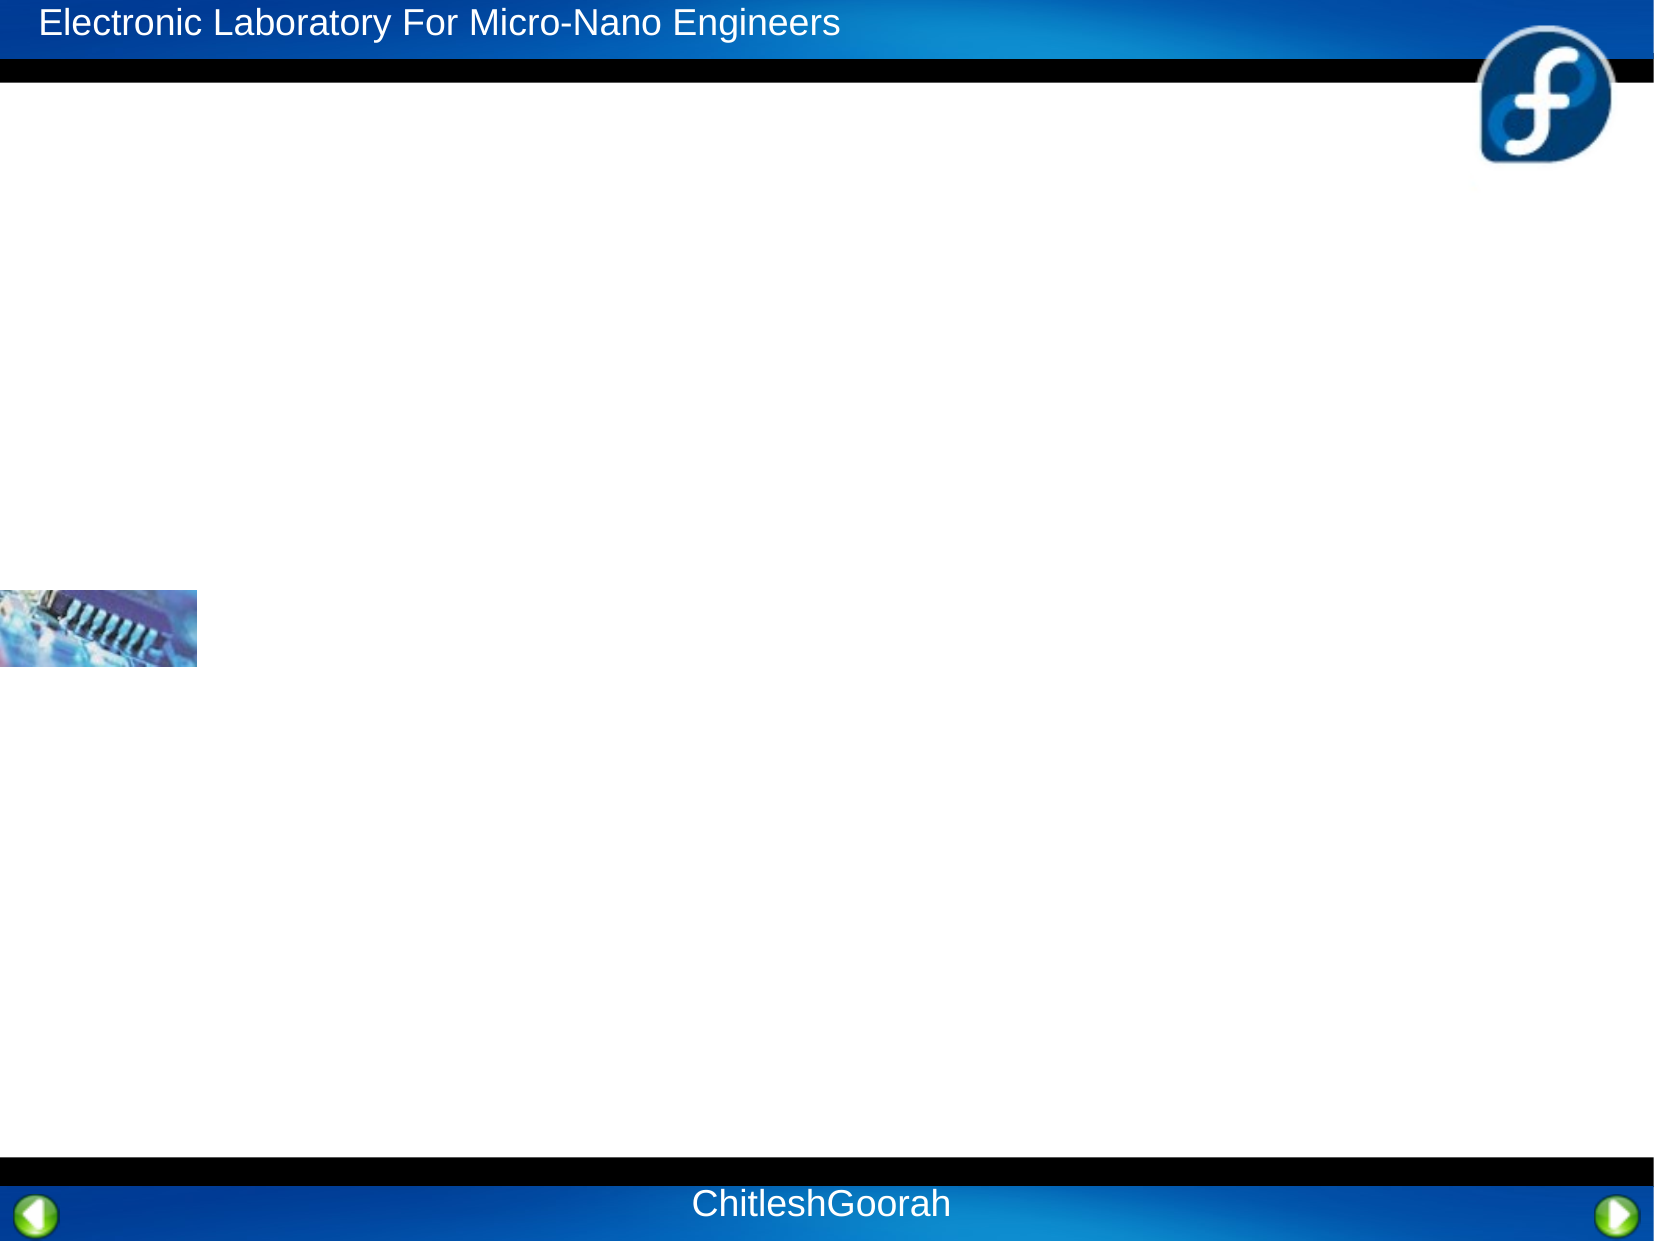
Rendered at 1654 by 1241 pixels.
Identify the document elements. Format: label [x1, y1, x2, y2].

picture [0, 0, 1654, 266]
picture [914, 1206, 924, 1210]
picture [936, 1198, 945, 1213]
picture [0, 1186, 1654, 1241]
picture [0, 590, 197, 668]
